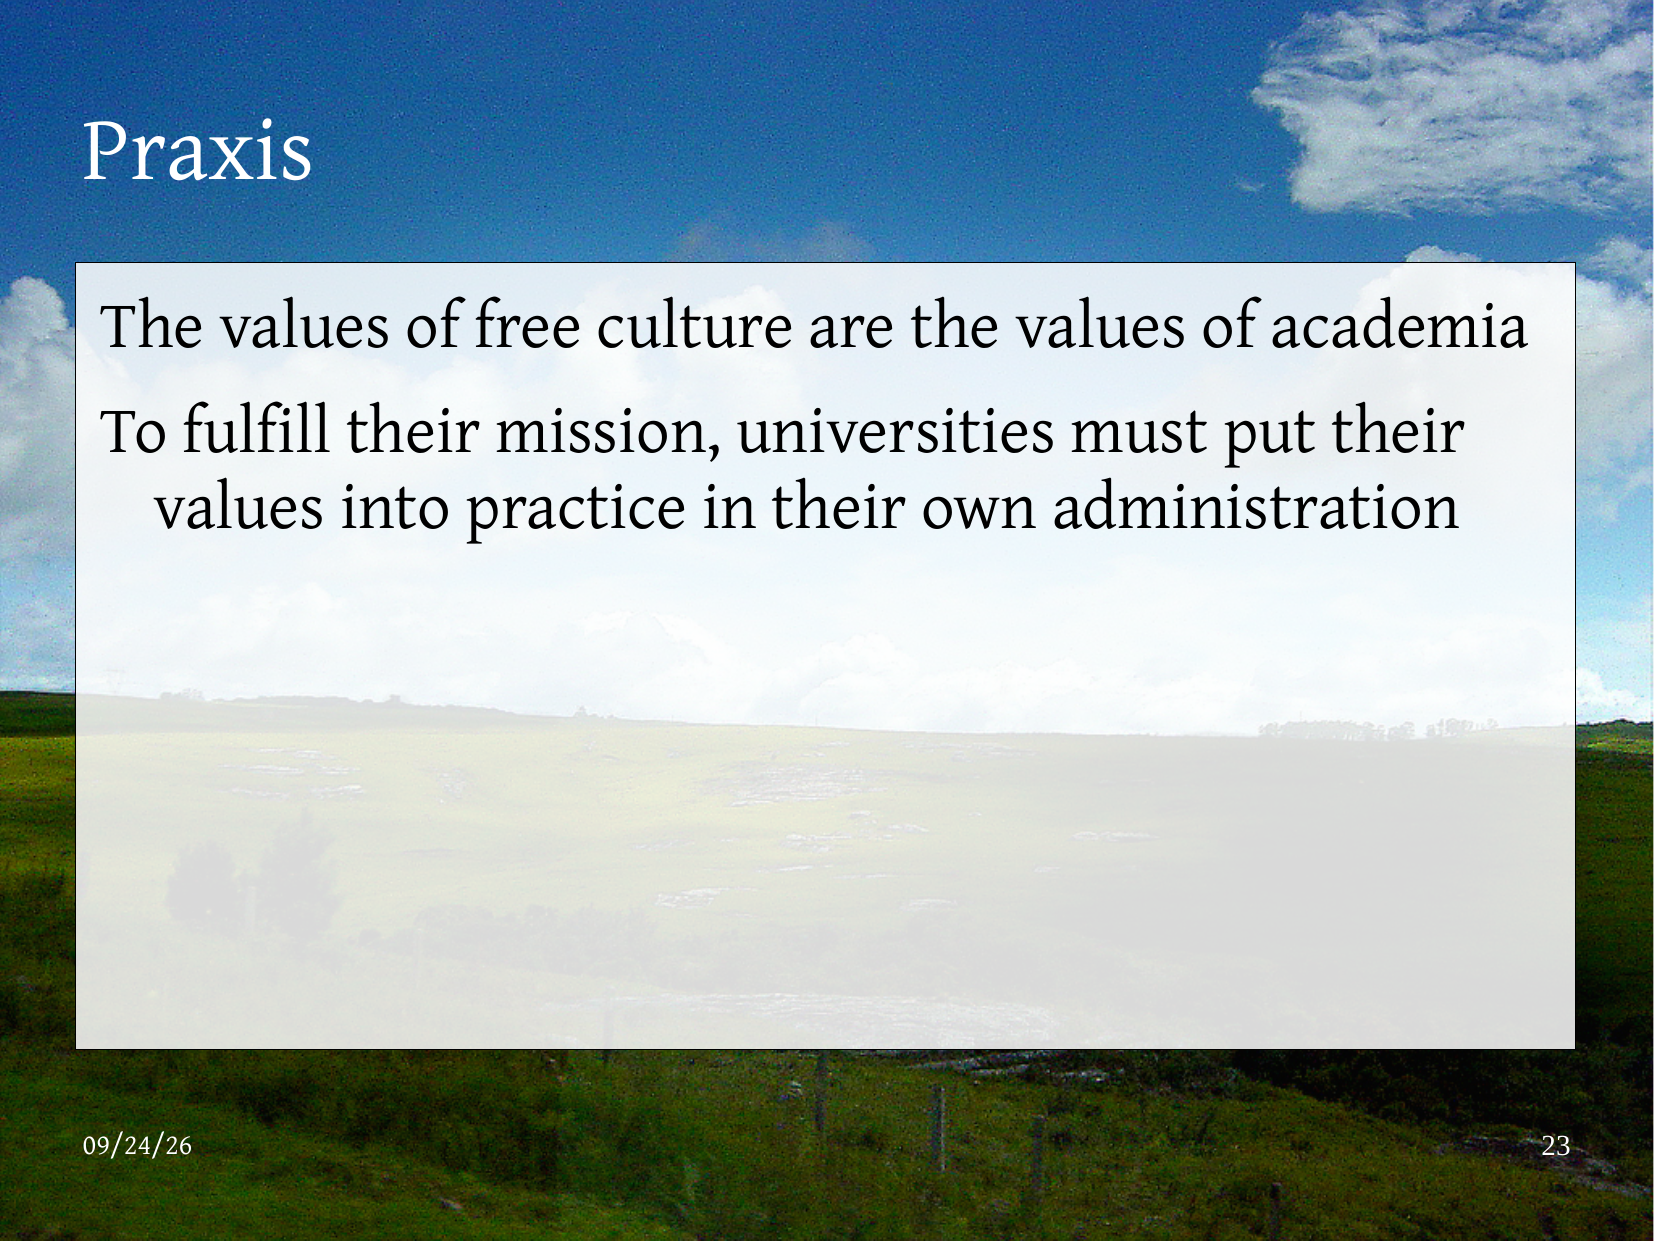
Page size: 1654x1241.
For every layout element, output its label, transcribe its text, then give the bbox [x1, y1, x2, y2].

picture [0, 0, 1654, 1241]
title Praxis [82, 56, 1571, 250]
list The values of free culture are the values of academia To fulfill their mission, universities must put their values into practice in their own administration [82, 290, 1571, 1094]
